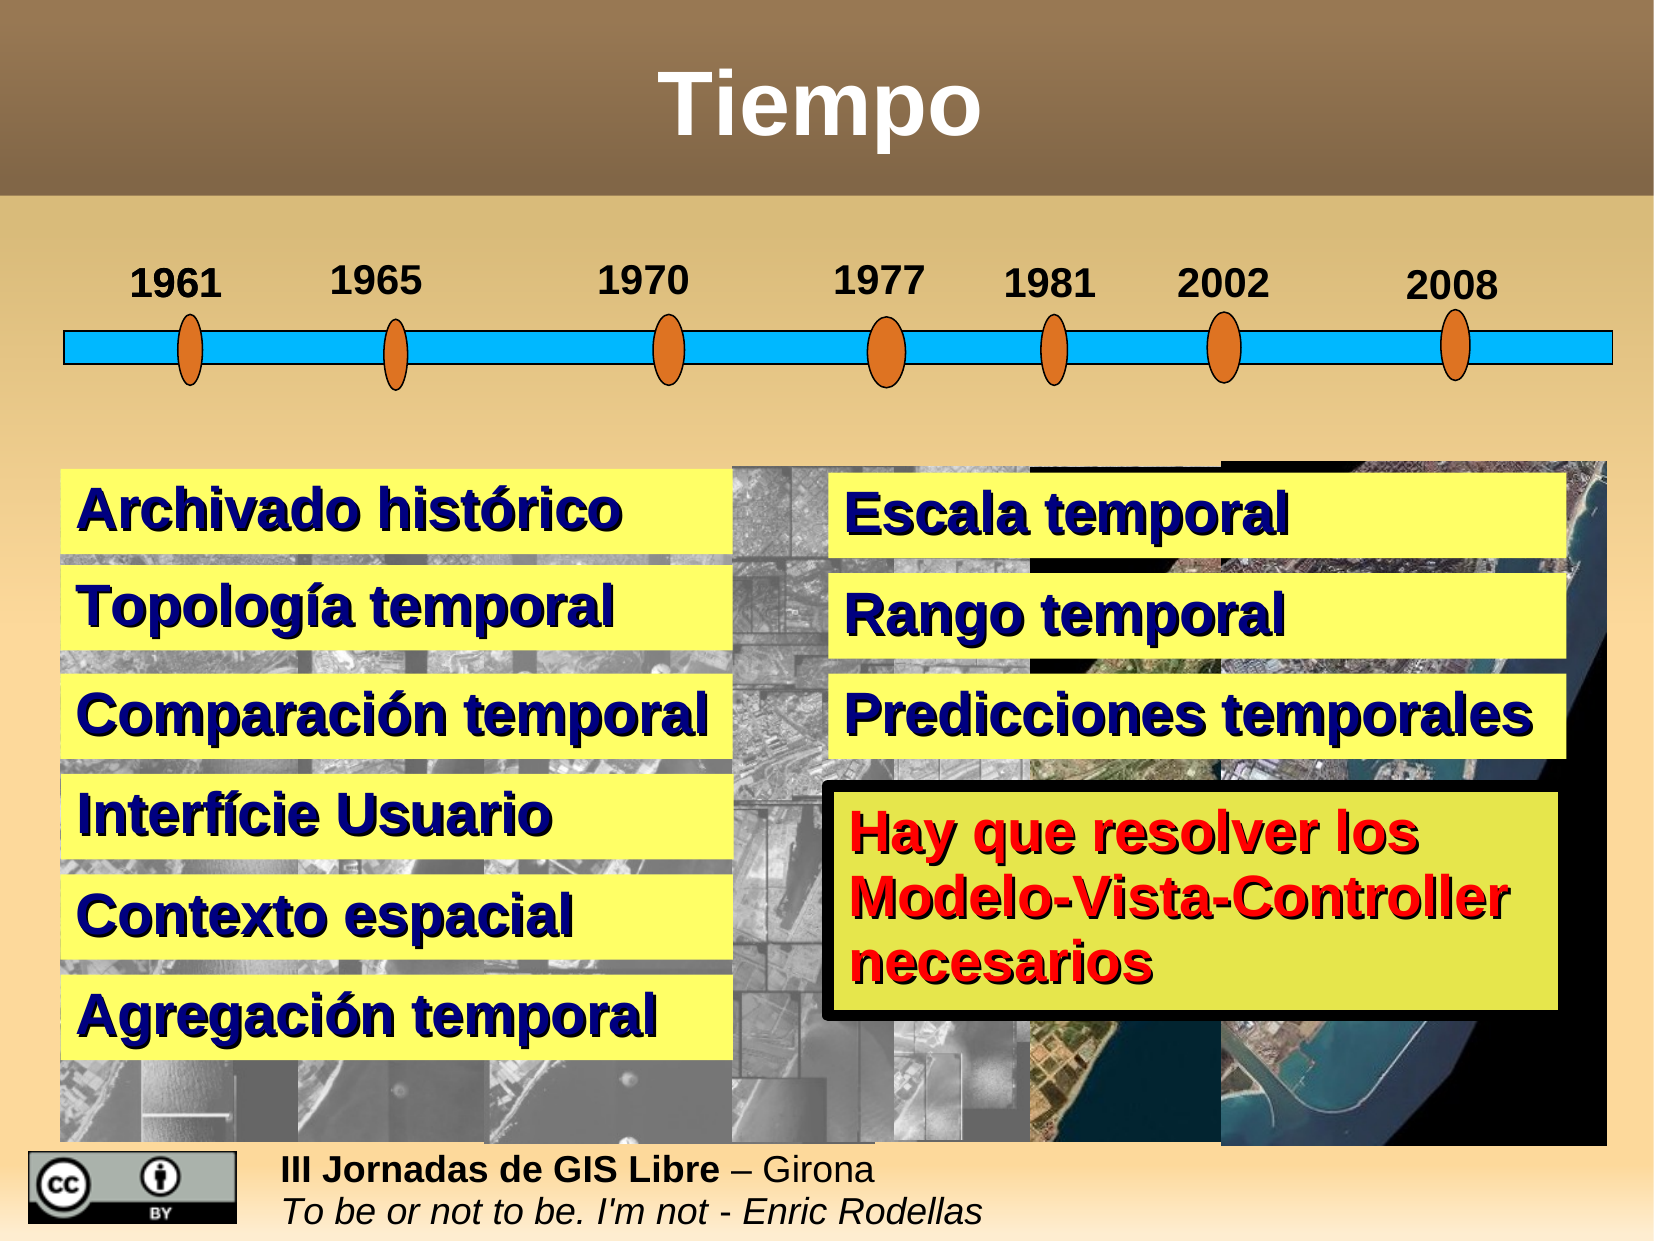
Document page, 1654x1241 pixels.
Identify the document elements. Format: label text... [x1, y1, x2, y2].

text_box Hay que resolver los Modelo-Vista-Controller necesarios [828, 785, 1564, 1016]
text_box Comparación temporal [60, 673, 733, 759]
text_box [63, 309, 1613, 391]
title Tiempo [76, 0, 1565, 208]
text_box Escala temporal [828, 472, 1567, 559]
text_box 1981 [988, 251, 1122, 314]
text_box Rango temporal [828, 573, 1567, 659]
text_box Archivado histórico [60, 468, 733, 555]
text_box 2002 [1162, 251, 1295, 314]
text_box Agregación temporal [60, 974, 733, 1061]
text_box 1970 [582, 249, 715, 312]
text_box Contexto espacial [60, 874, 733, 960]
text_box 1977 [818, 249, 952, 312]
text_box 1965 [314, 249, 448, 312]
text_box 2008 [1391, 254, 1524, 317]
text_box Predicciones temporales [828, 673, 1567, 759]
text_box III Jornadas de GIS Libre – Girona To be or not to be. I'm not - Enric Rodellas [265, 1142, 1152, 1241]
text_box 1961 [114, 251, 248, 314]
text_box Interfície Usuario [61, 773, 734, 860]
picture [0, 0, 1654, 1241]
text_box Topología temporal [60, 565, 733, 651]
